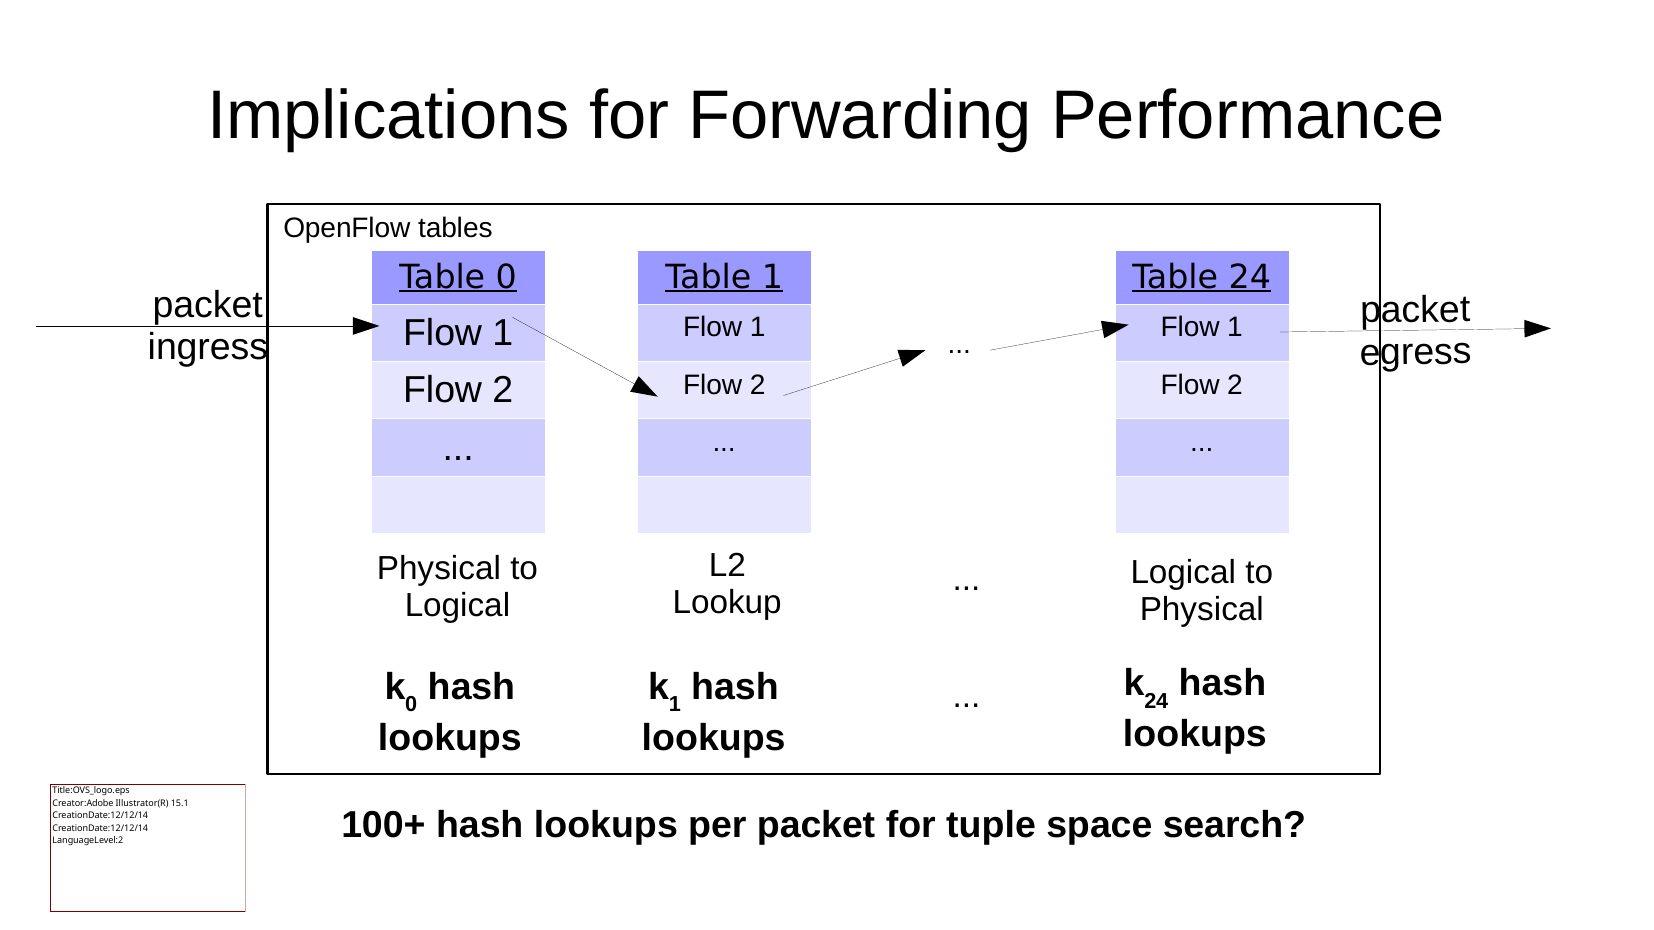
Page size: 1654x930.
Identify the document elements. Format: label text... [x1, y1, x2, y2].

text_box 100+ hash lookups per packet for tuple space search? [266, 795, 1382, 895]
table_cell [638, 477, 811, 533]
text_box ... [878, 553, 1055, 605]
table_cell Flow 1 [638, 305, 811, 361]
text_box L2 Lookup [639, 539, 816, 629]
table_cell ... [638, 419, 811, 476]
table_cell Flow 2 [638, 362, 811, 418]
text_box Logical to Physical [1105, 545, 1299, 672]
text_box Physical to Logical [361, 541, 554, 668]
table_header Table 1 [638, 251, 811, 304]
table_header Table 24 [1116, 251, 1289, 304]
text_box ... [932, 320, 1002, 368]
table_cell [1116, 477, 1289, 533]
table_cell Flow 1 [1116, 305, 1289, 361]
title Implications for Forwarding Performance [82, 36, 1571, 193]
text_box ... [878, 670, 1055, 723]
text_box k24 hash lookups [1102, 654, 1288, 763]
text_box OpenFlow tables [267, 203, 1381, 774]
text_box k0 hash lookups [361, 657, 539, 795]
table_cell Flow 2 [1116, 362, 1289, 418]
table_cell ... [1116, 419, 1289, 476]
text_box k1 hash lookups [620, 657, 807, 795]
